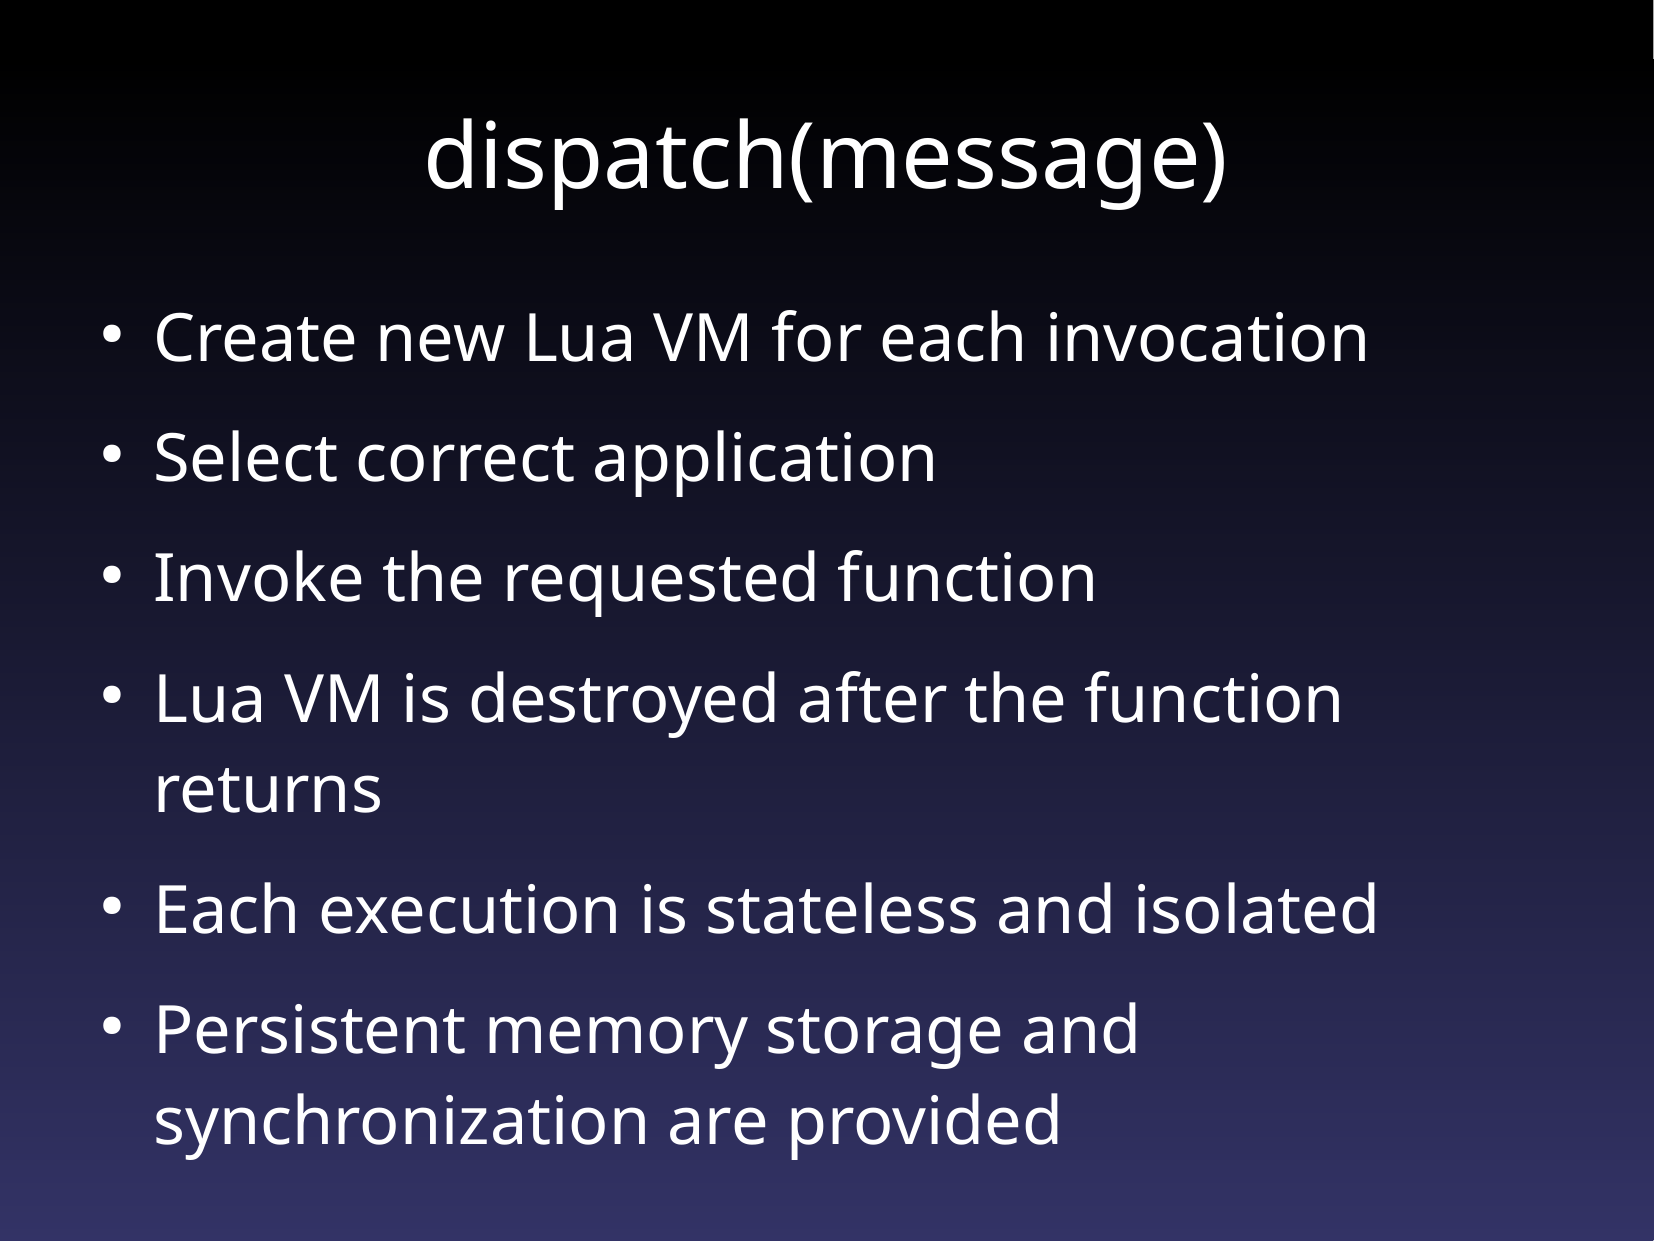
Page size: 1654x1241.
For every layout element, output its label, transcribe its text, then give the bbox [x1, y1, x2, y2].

title dispatch(message) [82, 49, 1571, 257]
list Create new Lua VM for each invocation Select correct application Invoke the requested function Lua VM is destroyed after the function returns Each execution is stateless and isolated Persistent memory storage and synchronization are provided [82, 290, 1571, 1094]
